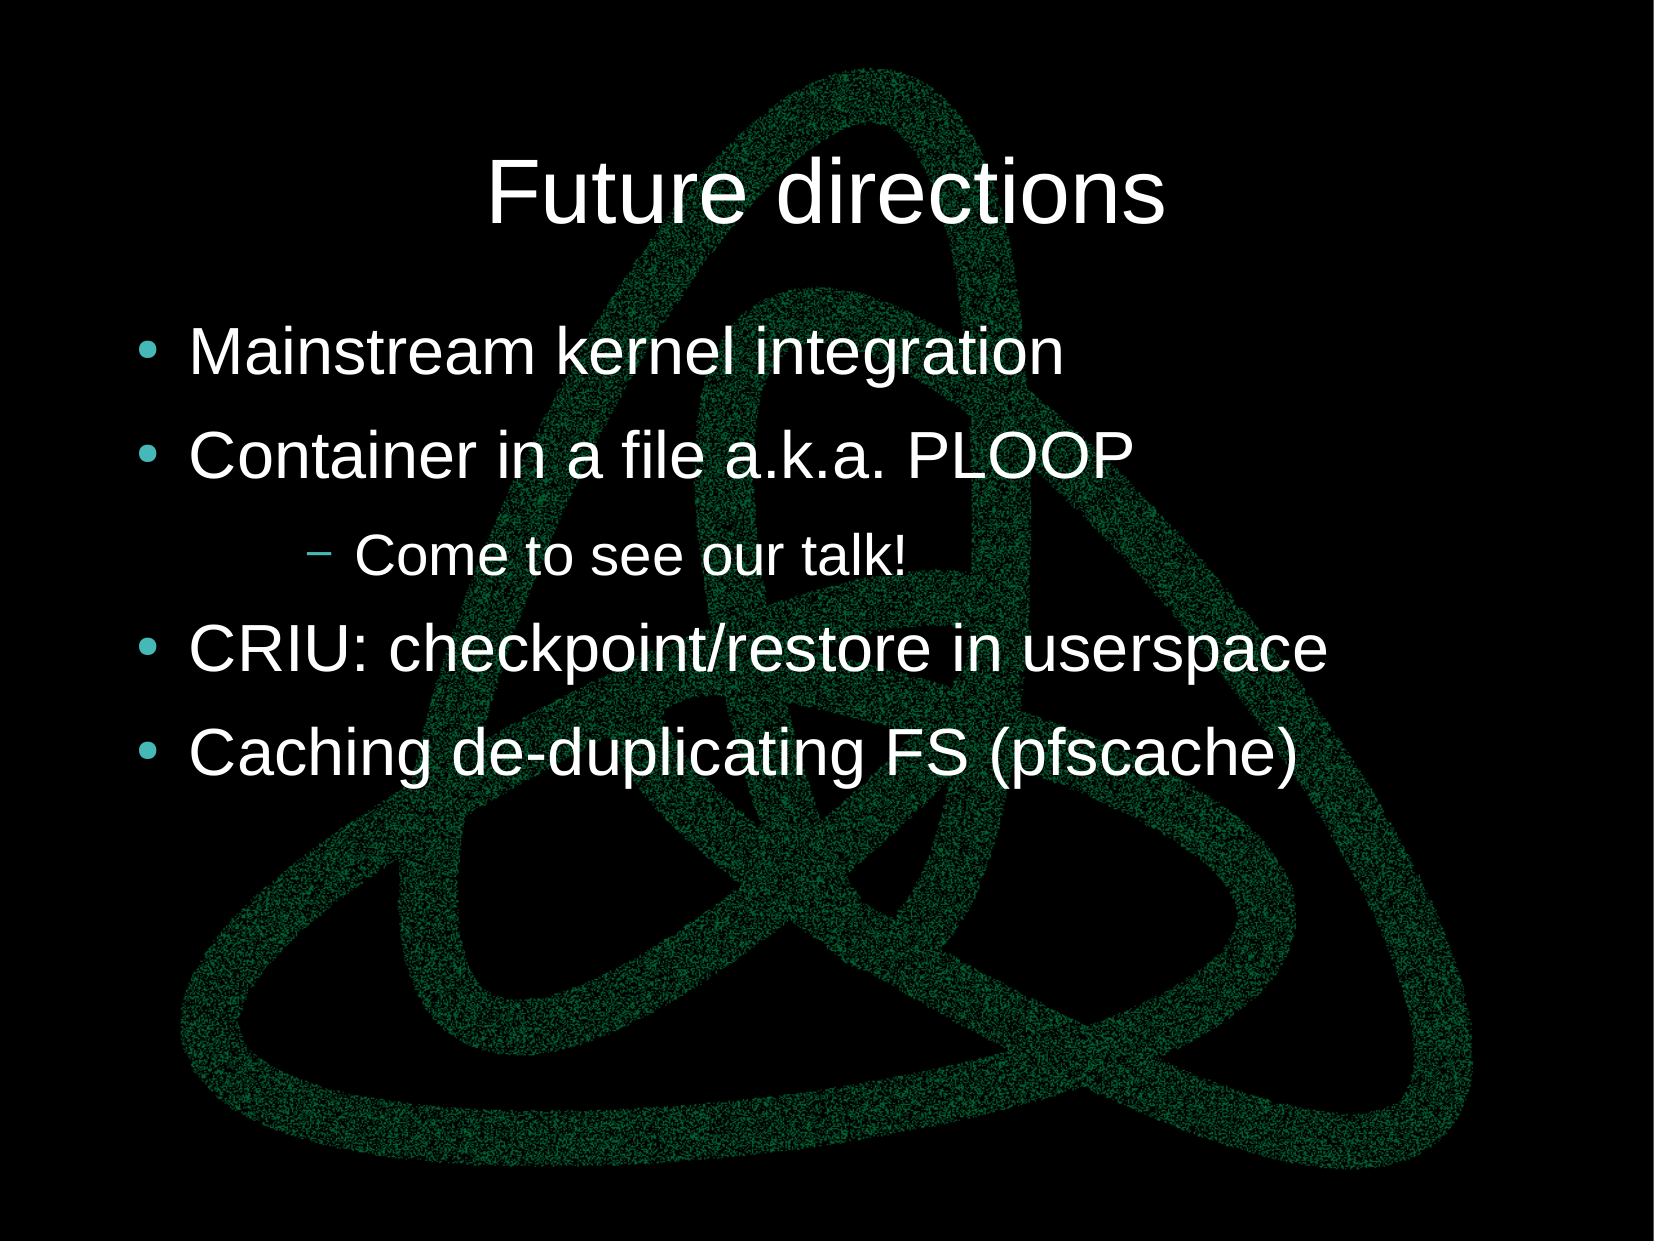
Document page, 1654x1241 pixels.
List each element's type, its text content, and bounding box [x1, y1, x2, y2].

picture [0, 0, 1654, 1241]
title Future directions [82, 88, 1571, 296]
list Mainstream kernel integration Container in a file a.k.a. PLOOP Come to see our talk! CRIU: checkpoint/restore in userspace Caching de-duplicating FS (pfscache) [118, 313, 1542, 1028]
